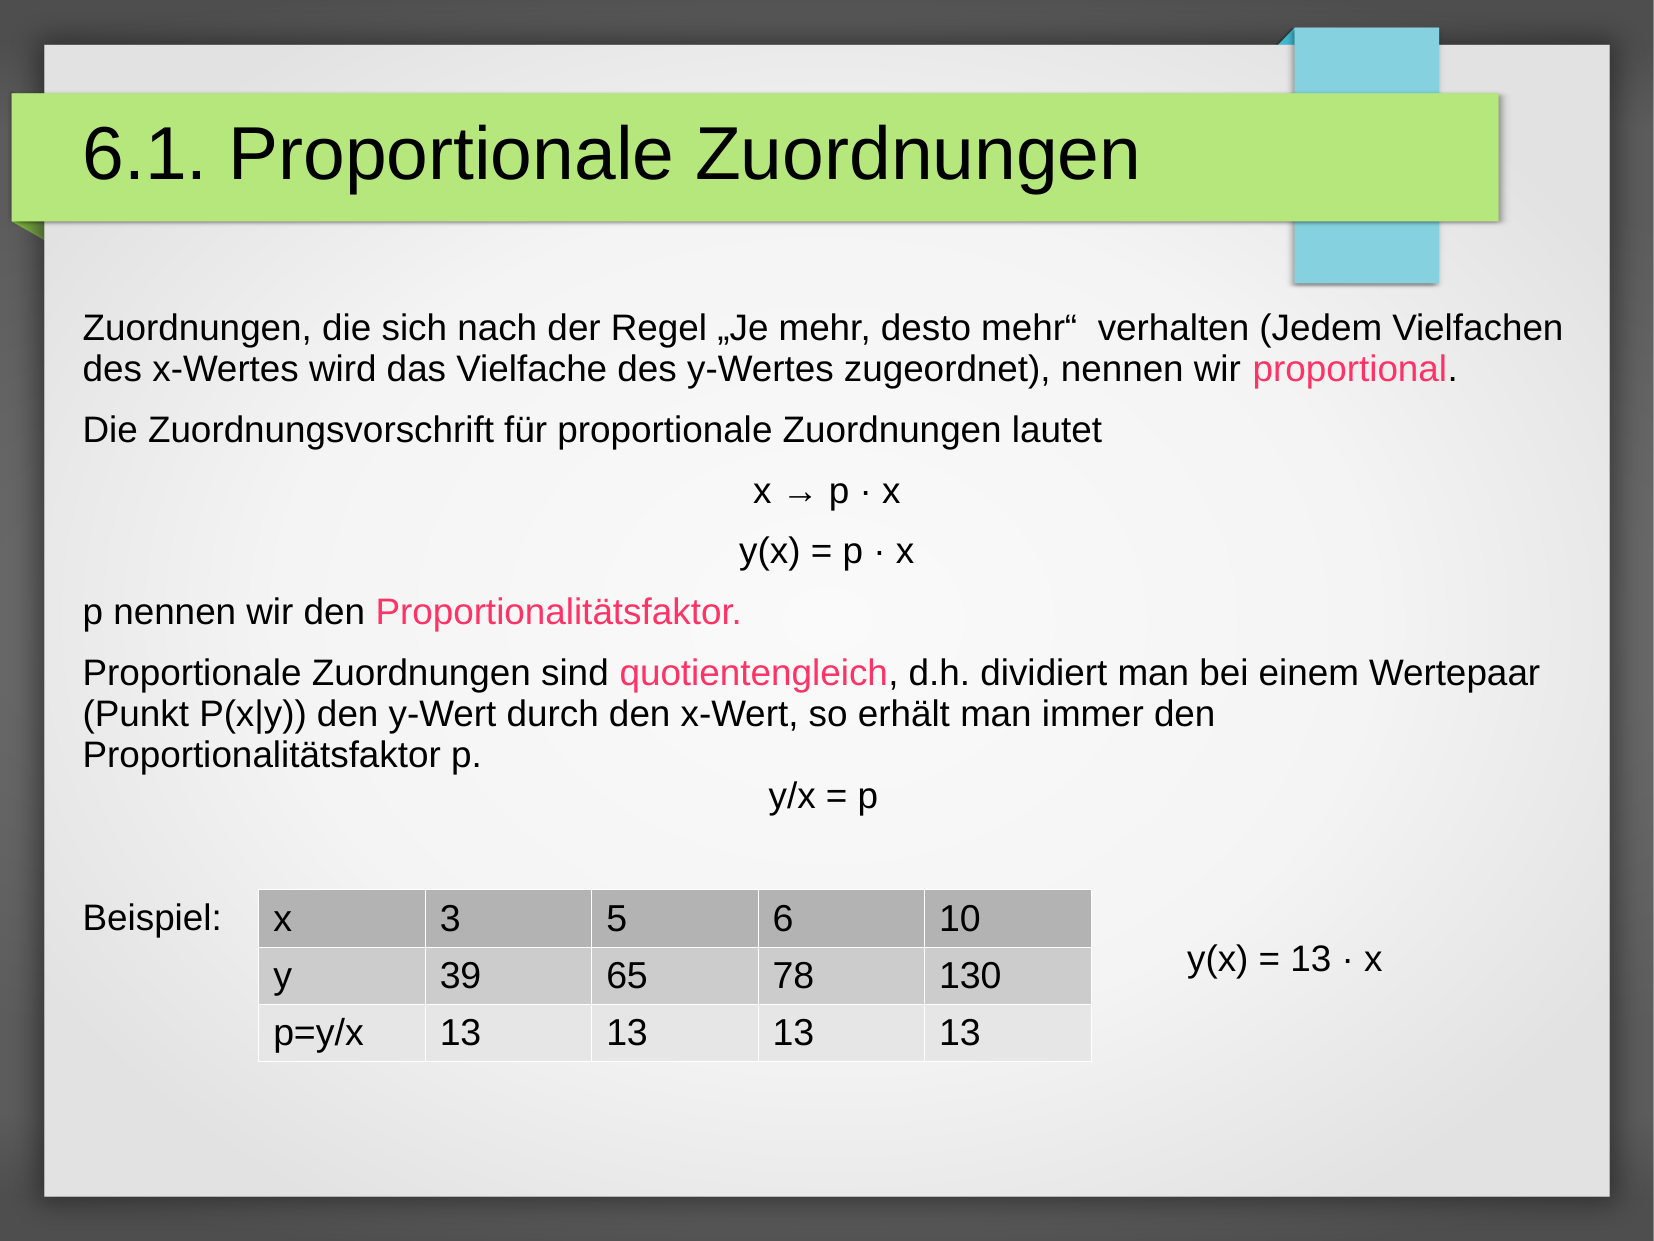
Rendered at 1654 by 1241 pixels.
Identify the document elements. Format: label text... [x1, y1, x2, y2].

table_cell 13 [925, 1005, 1091, 1061]
table_header x [259, 890, 425, 947]
table_cell 65 [592, 948, 758, 1004]
table_cell 13 [592, 1005, 758, 1061]
table_header 5 [592, 890, 758, 947]
table_header 10 [925, 890, 1091, 947]
table_cell p=y/x [259, 1005, 425, 1061]
table_cell 13 [759, 1005, 924, 1061]
title 6.1. Proportionale Zuordnungen [82, 94, 1264, 213]
table_cell 39 [426, 948, 591, 1004]
table_cell y [259, 948, 425, 1004]
picture [0, 0, 1654, 1241]
table_header 6 [759, 890, 924, 947]
table_cell 130 [925, 948, 1091, 1004]
list Zuordnungen, die sich nach der Regel „Je mehr, desto mehr“ verhalten (Jedem Vielfachen des x-Wertes wird das Vielfache des y-Wertes zugeordnet), nennen wir proportional. Die Zuordnungsvorschrift für proportionale Zuordnungen lautet x → p · x y(x) = p · x p nennen wir den Proportionalitätsfaktor. Proportionale Zuordnungen sind quotientengleich, d.h. dividiert man bei einem Wertepaar (Punkt P(x|y)) den y-Wert durch den x-Wert, so erhält man immer den Proportionalitätsfaktor p. y/x = p Beispiel: y(x) = 13 · x [82, 307, 1571, 993]
table_cell 78 [759, 948, 924, 1004]
table_header 3 [426, 890, 591, 947]
table_cell 13 [426, 1005, 591, 1061]
